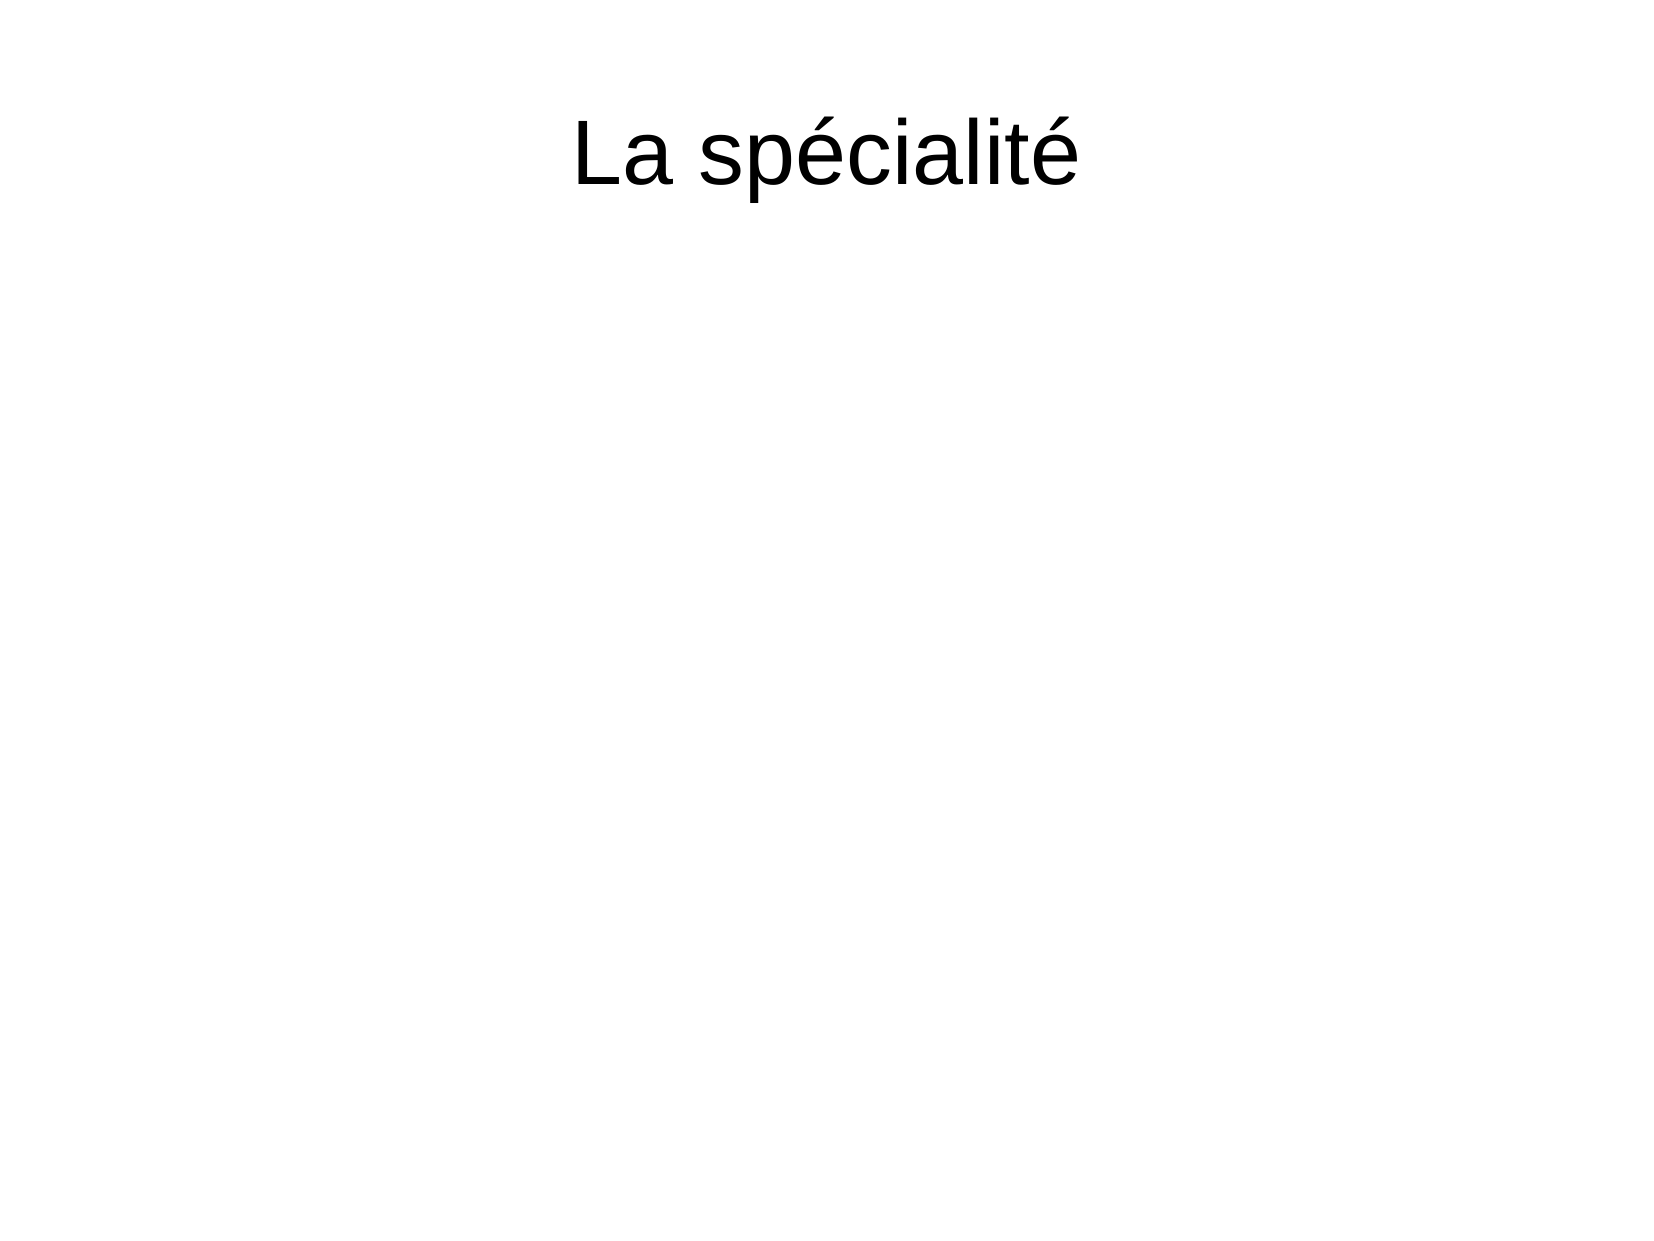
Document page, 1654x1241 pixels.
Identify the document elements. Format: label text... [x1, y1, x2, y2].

title La spécialité [82, 49, 1571, 257]
